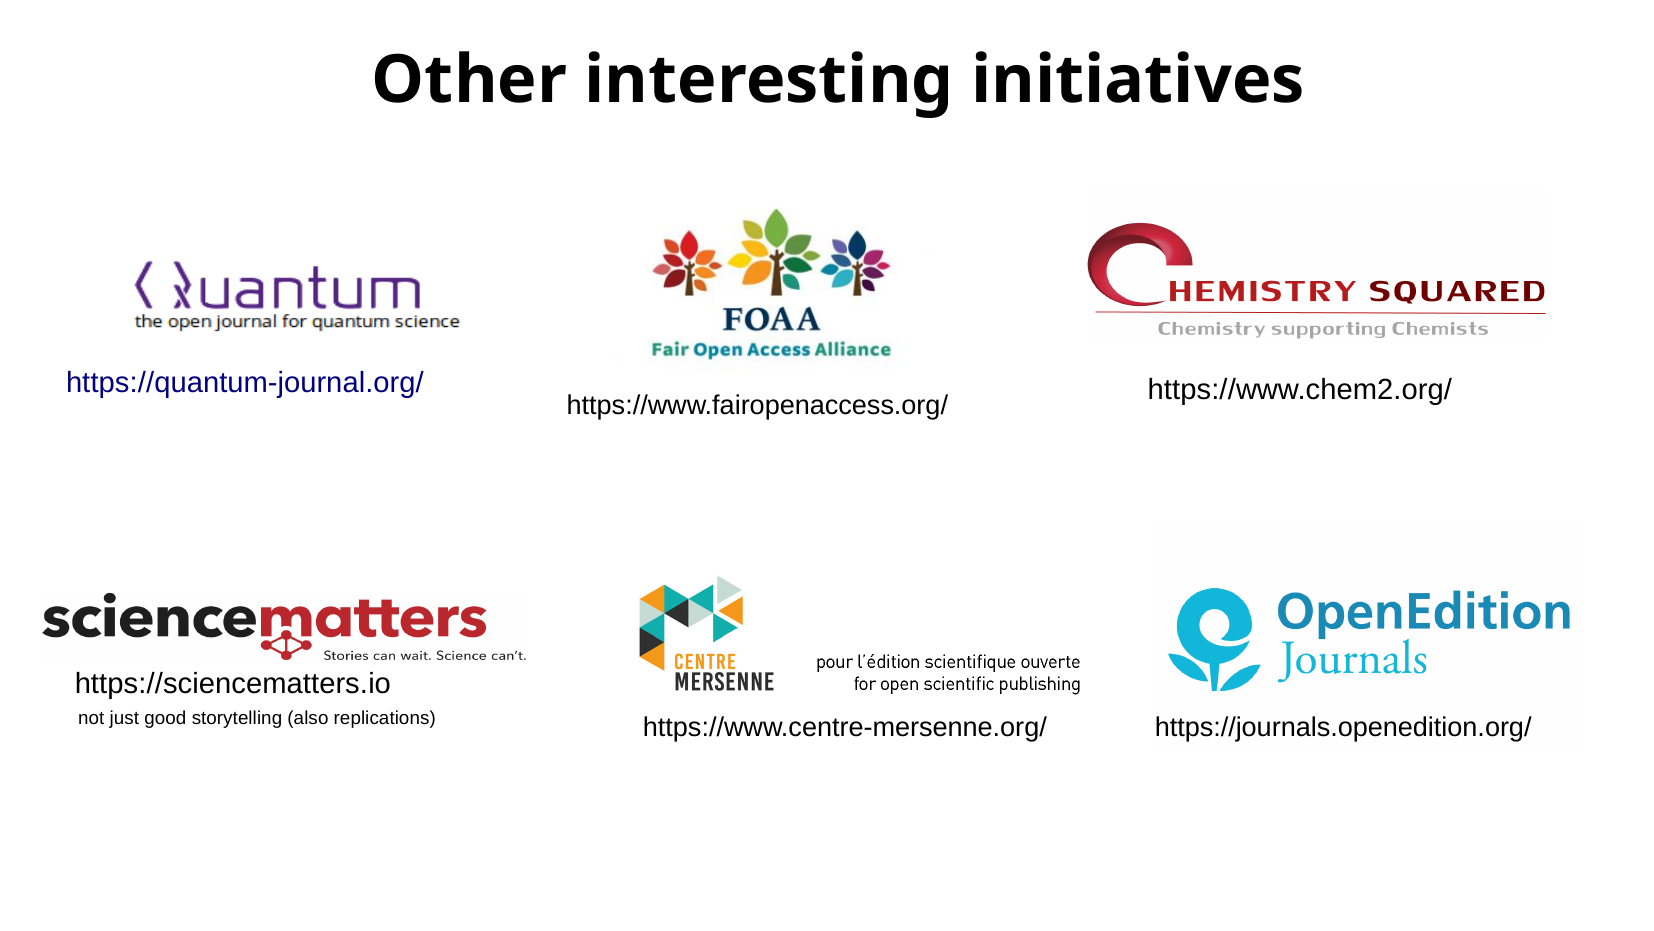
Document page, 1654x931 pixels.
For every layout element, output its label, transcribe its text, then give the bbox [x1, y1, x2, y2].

text_box not just good storytelling (also replications) [63, 699, 474, 736]
text_box https://journals.openedition.org/ [1140, 705, 1587, 762]
picture [1087, 187, 1546, 341]
text_box https://www.fairopenaccess.org/ [551, 382, 1006, 440]
picture [42, 592, 526, 660]
text_box https://www.chem2.org/ [1132, 365, 1509, 413]
picture [612, 193, 931, 382]
text_box https://www.centre-mersenne.org/ [628, 704, 1064, 762]
picture [96, 252, 481, 339]
text_box https://sciencematters.io [60, 660, 481, 710]
picture [1155, 524, 1585, 705]
text_box Other interesting initiatives [82, 23, 1595, 106]
picture [615, 566, 1115, 706]
text_box https://quantum-journal.org/ [51, 358, 481, 413]
